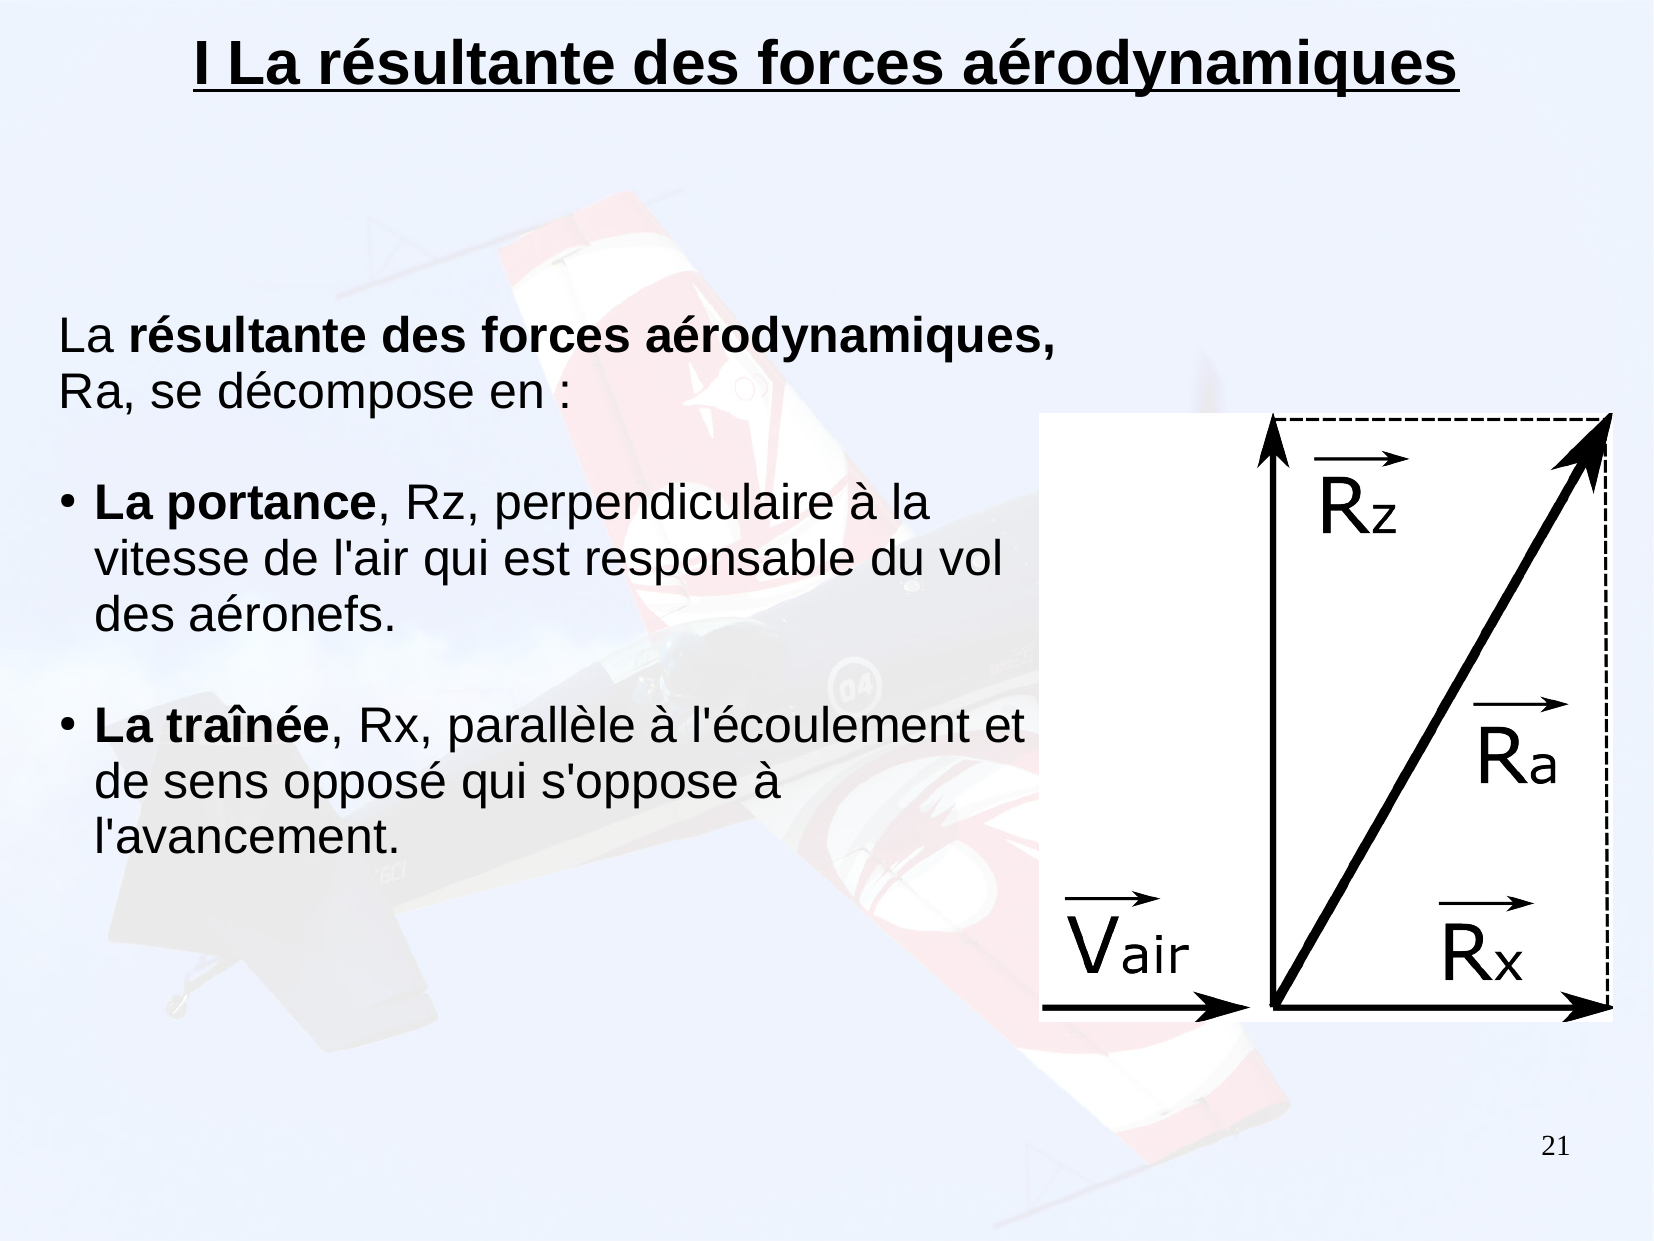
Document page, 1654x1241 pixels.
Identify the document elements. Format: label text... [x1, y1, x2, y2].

subtitle La résultante des forces aérodynamiques, Ra, se décompose en : La portance, Rz, perpendiculaire à la vitesse de l'air qui est responsable du vol des aéronefs. La traînée, Rx, parallèle à l'écoulement et de sens opposé qui s'oppose à l'avancement. [59, 307, 1087, 945]
title I La résultante des forces aérodynamiques [82, 11, 1571, 115]
picture [0, 0, 1654, 1241]
